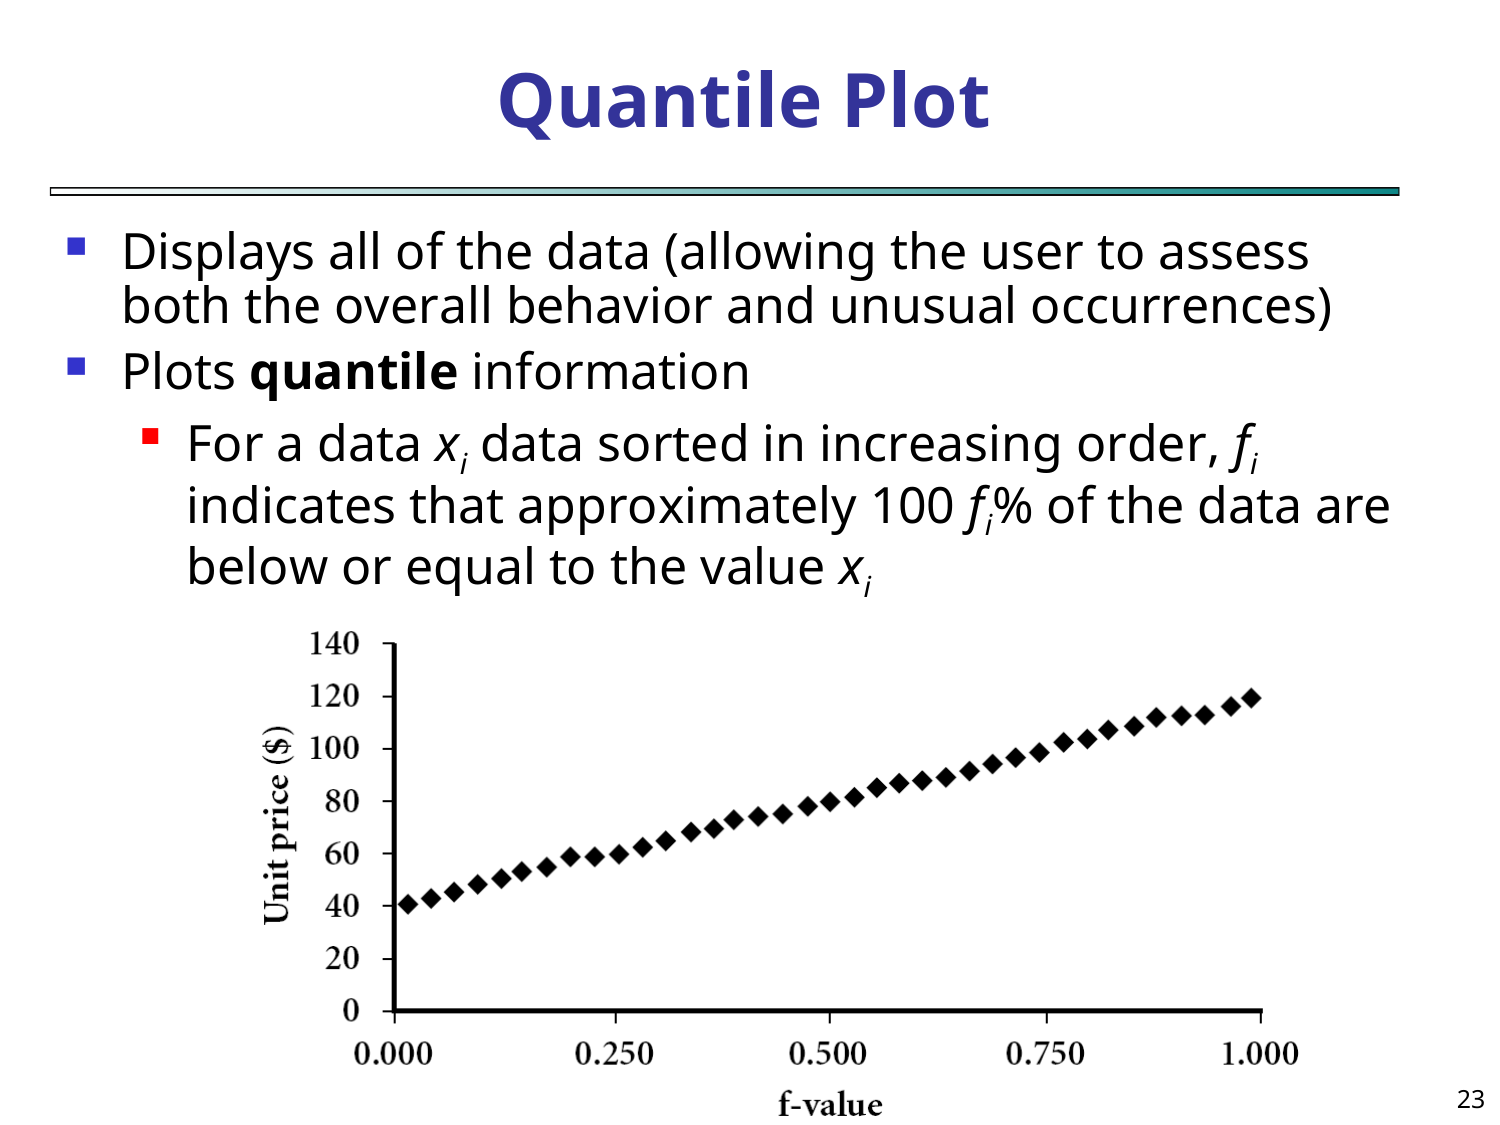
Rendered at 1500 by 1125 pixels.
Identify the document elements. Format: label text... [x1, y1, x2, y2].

list Displays all of the data (allowing the user to assess both the overall behavior and unusual occurrences) Plots quantile information For a data xi data sorted in increasing order, fi indicates that approximately 100 fi% of the data are below or equal to the value xi [49, 218, 1425, 659]
text_box <number> [1300, 1062, 1500, 1125]
picture [249, 659, 1300, 1125]
title Quantile Plot [24, 44, 1463, 150]
